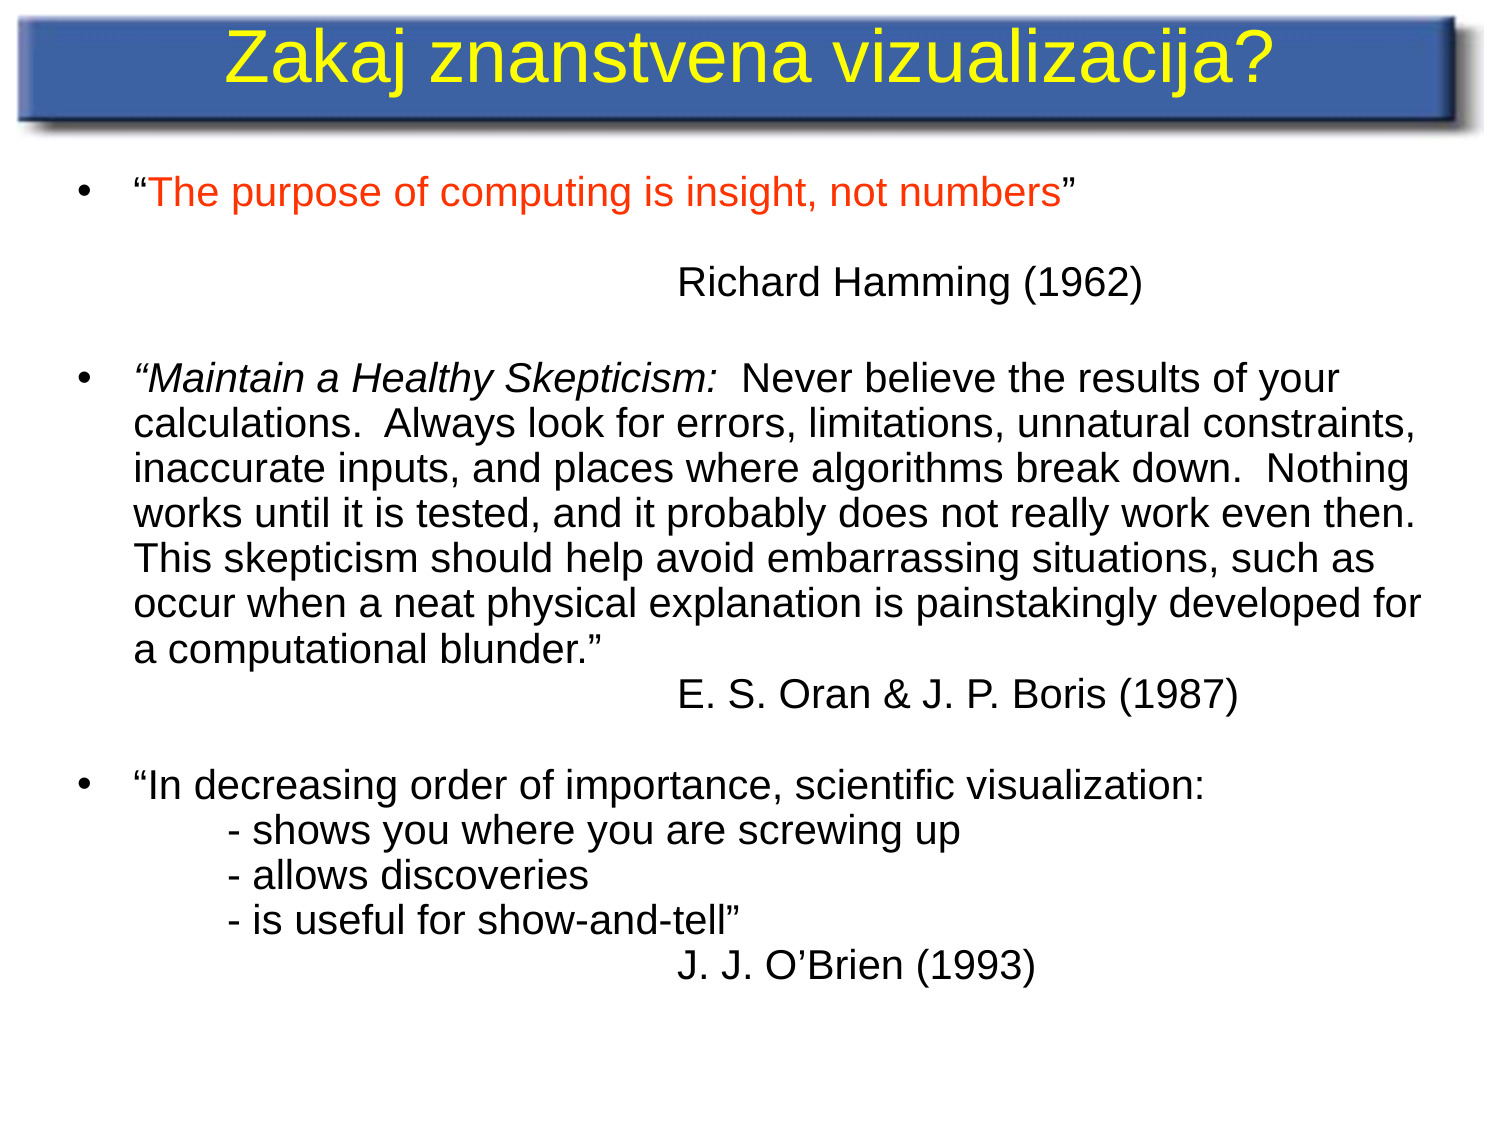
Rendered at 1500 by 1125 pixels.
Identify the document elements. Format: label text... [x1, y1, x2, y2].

picture [16, 13, 1484, 141]
list “The purpose of computing is insight, not numbers” Richard Hamming (1962) “Maintain a Healthy Skepticism: Never believe the results of your calculations. Always look for errors, limitations, unnatural constraints, inaccurate inputs, and places where algorithms break down. Nothing works until it is tested, and it probably does not really work even then. This skepticism should help avoid embarrassing situations, such as occur when a neat physical explanation is painstakingly developed for a computational blunder.” E. S. Oran & J. P. Boris (1987) “In decreasing order of importance, scientific visualization: - shows you where you are screwing up - allows discoveries - is useful for show-and-tell” J. J. O’Brien (1993) [62, 162, 1450, 1000]
title Zakaj znanstvena vizualizacija? [112, 0, 1388, 106]
